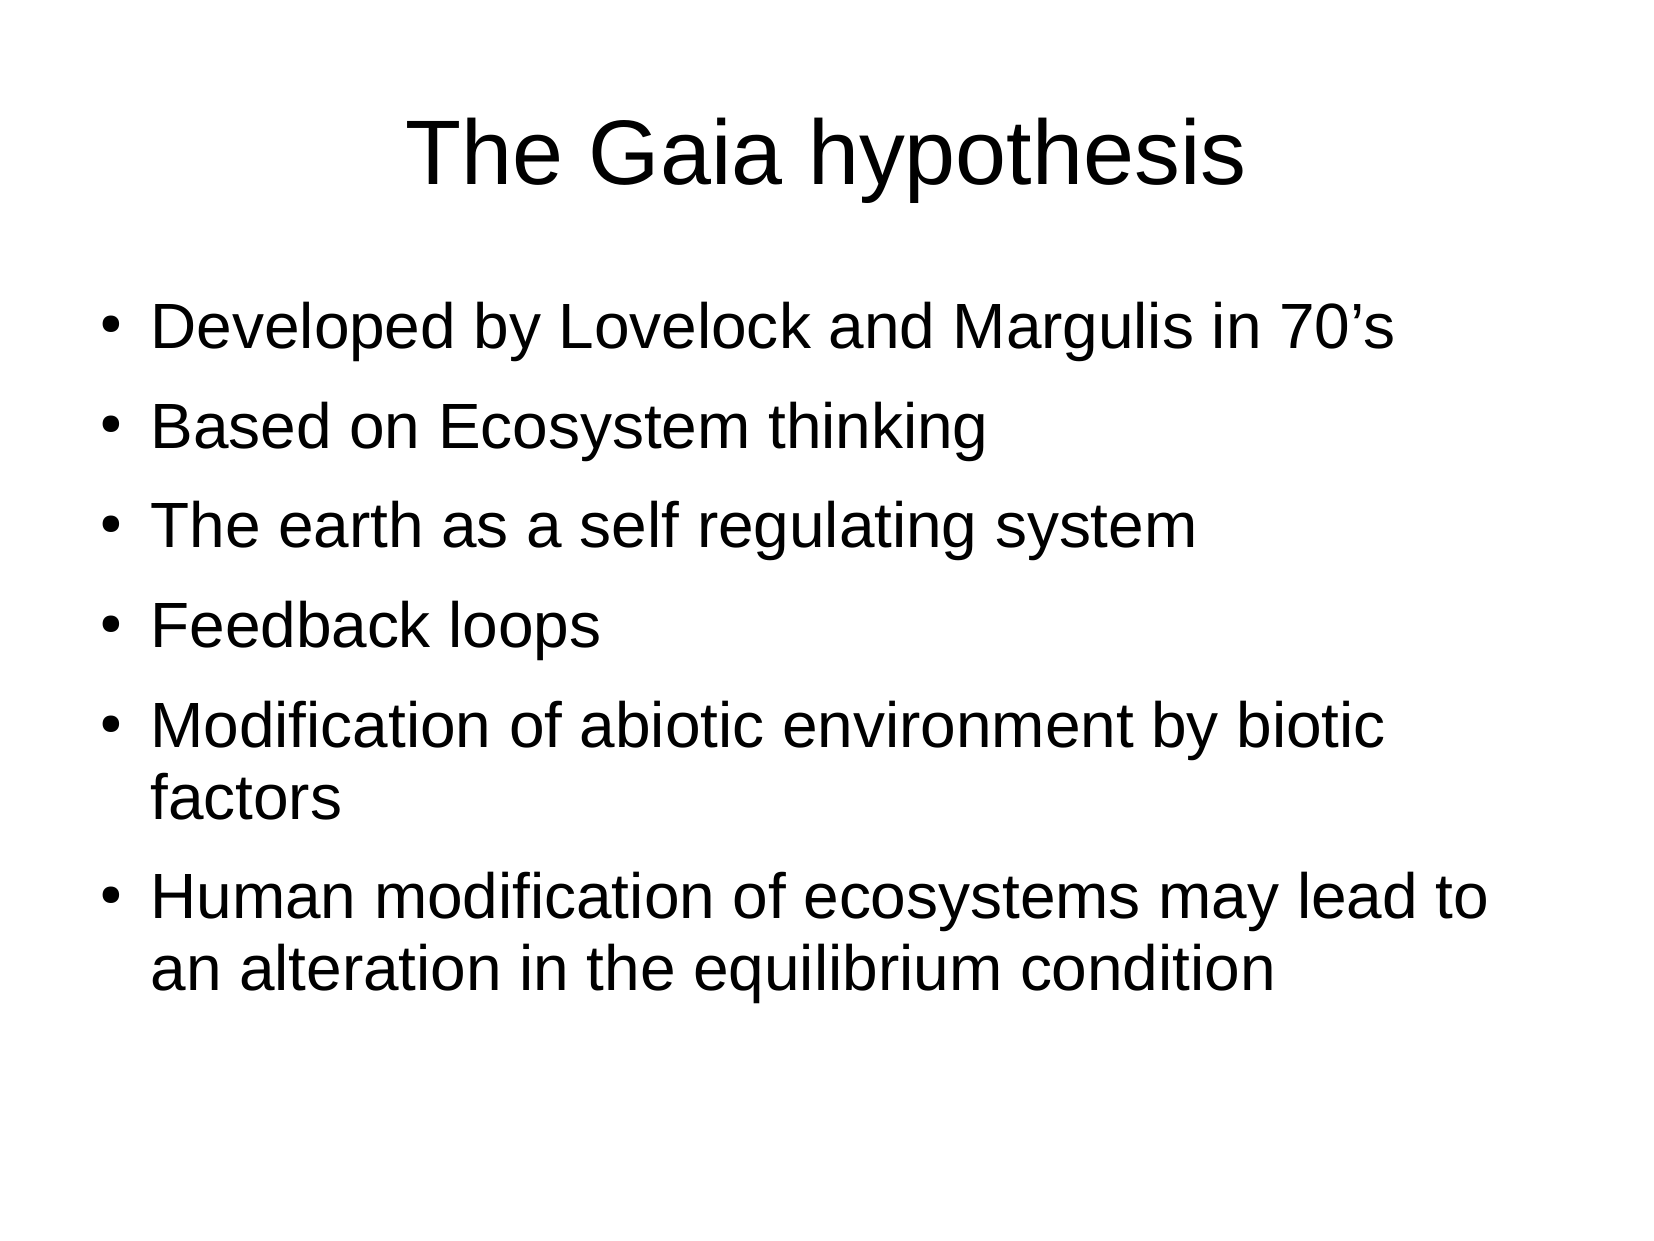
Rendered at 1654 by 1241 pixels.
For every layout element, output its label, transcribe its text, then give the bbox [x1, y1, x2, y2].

list Developed by Lovelock and Margulis in 70’s Based on Ecosystem thinking The earth as a self regulating system Feedback loops Modification of abiotic environment by biotic factors Human modification of ecosystems may lead to an alteration in the equilibrium condition [82, 290, 1538, 1010]
title The Gaia hypothesis [82, 49, 1571, 257]
